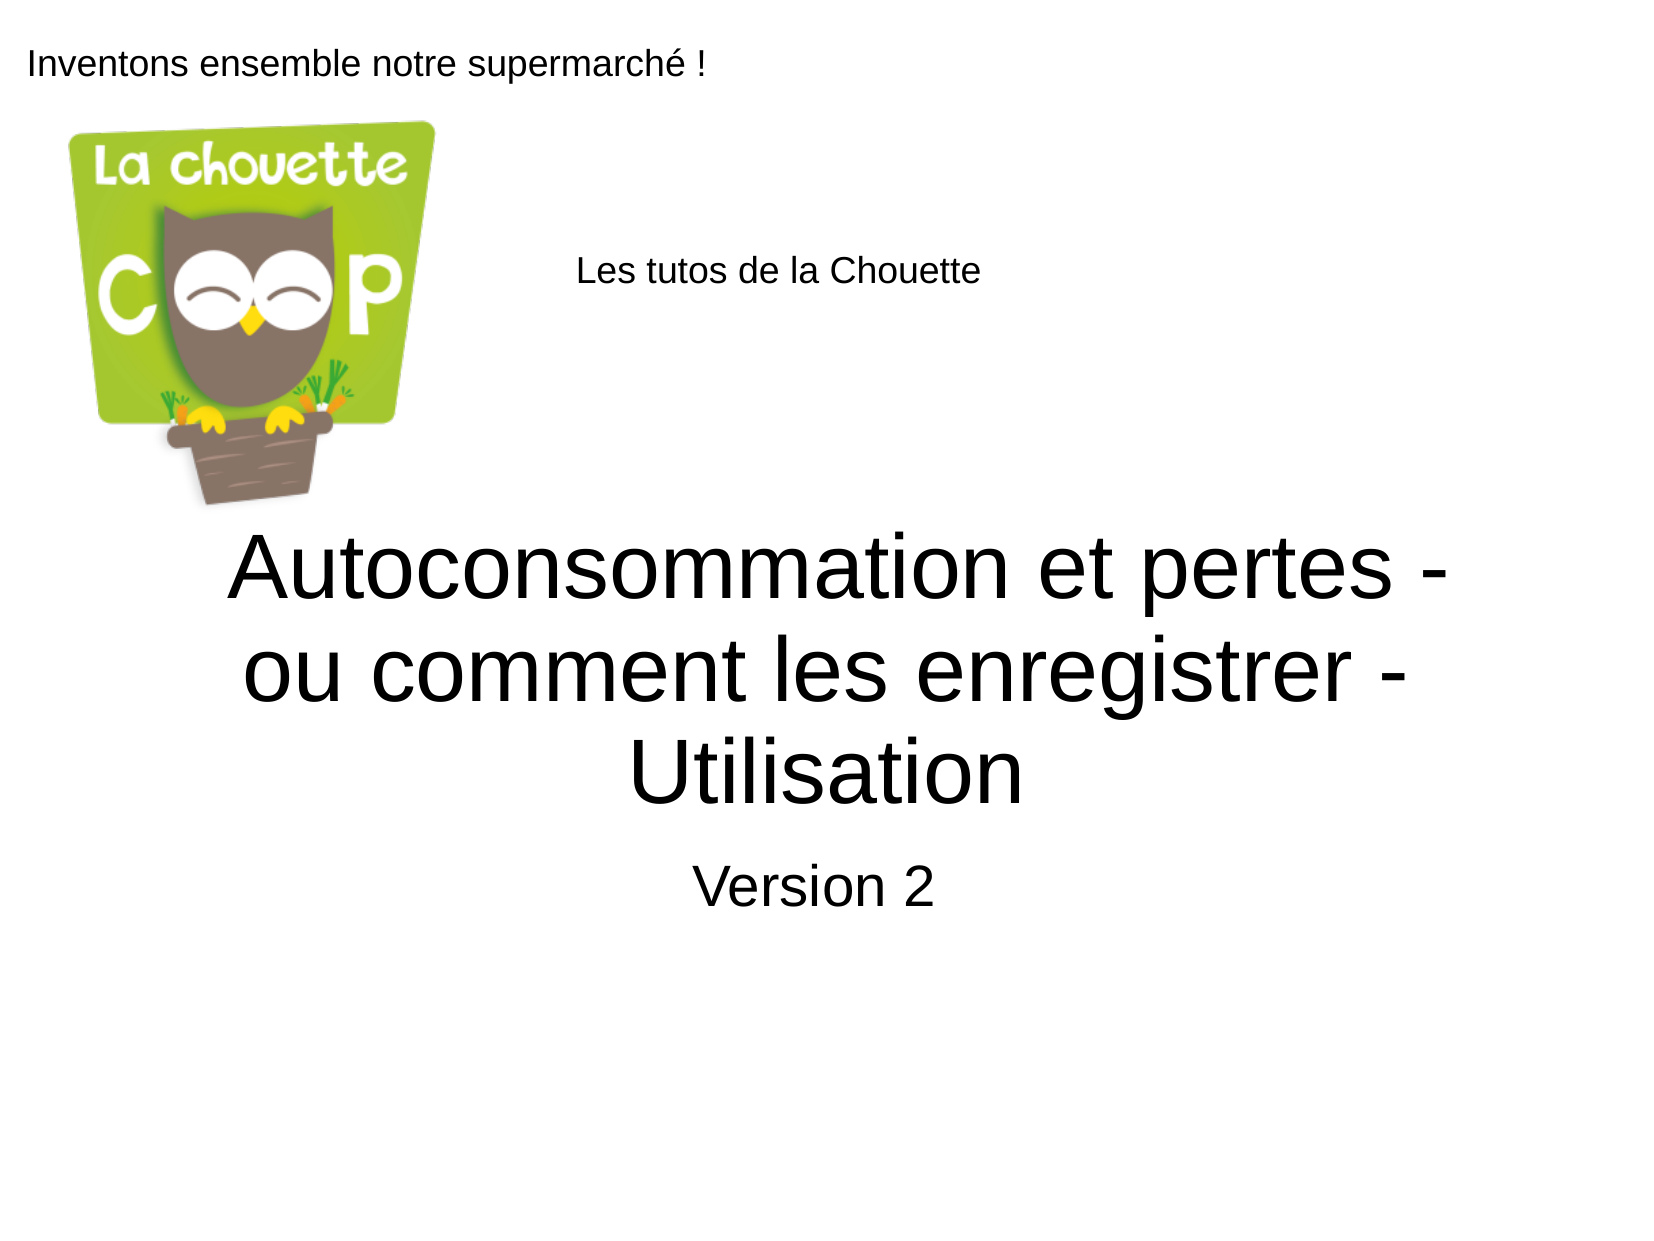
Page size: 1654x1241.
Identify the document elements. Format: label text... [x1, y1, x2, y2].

subtitle Autoconsommation et pertes - ou comment les enregistrer - Utilisation Version 2 [82, 515, 1571, 926]
picture [59, 106, 447, 514]
text_box Les tutos de la Chouette [561, 242, 1271, 299]
text_box Inventons ensemble notre supermarché ! [11, 35, 722, 93]
